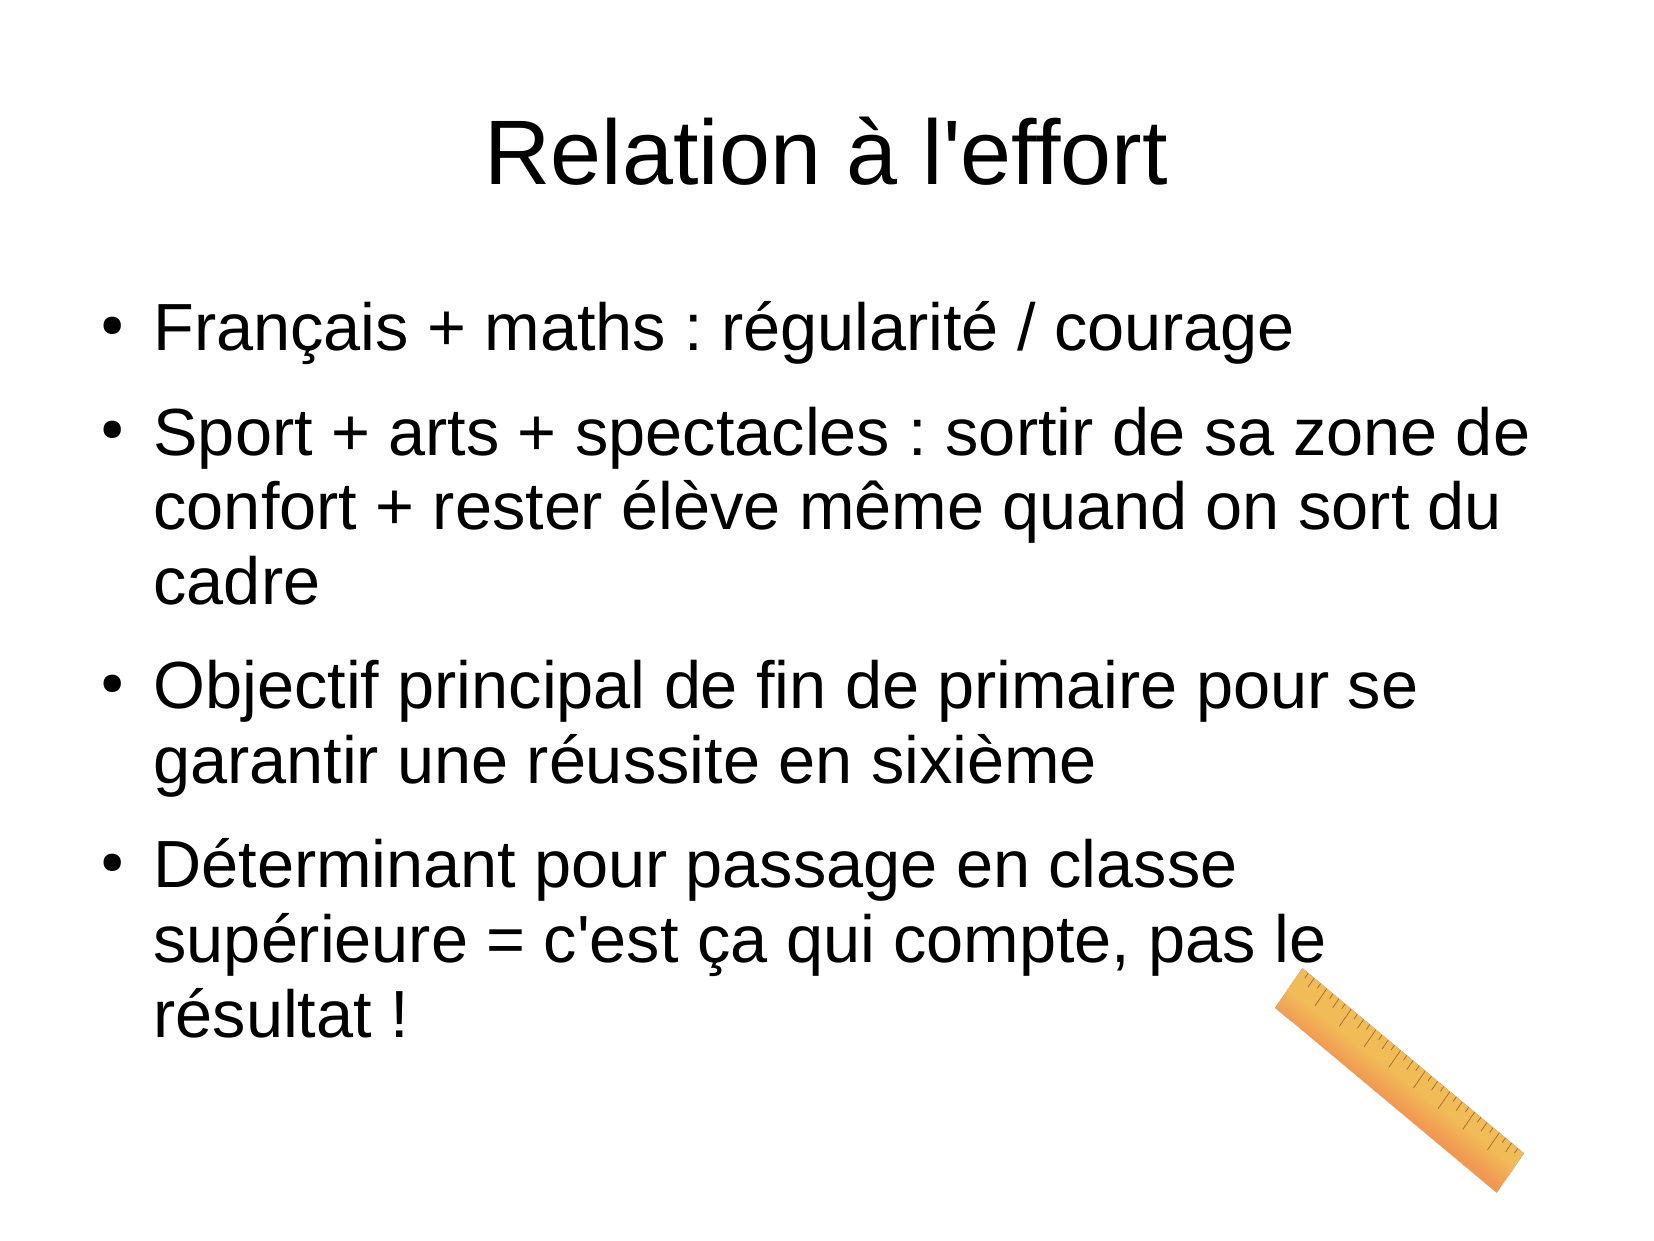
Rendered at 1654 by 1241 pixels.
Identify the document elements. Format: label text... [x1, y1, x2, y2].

picture [1275, 968, 1524, 1193]
list Français + maths : régularité / courage Sport + arts + spectacles : sortir de sa zone de confort + rester élève même quand on sort du cadre Objectif principal de fin de primaire pour se garantir une réussite en sixième Déterminant pour passage en classe supérieure = c'est ça qui compte, pas le résultat ! [82, 290, 1571, 1109]
title Relation à l'effort [82, 49, 1571, 257]
